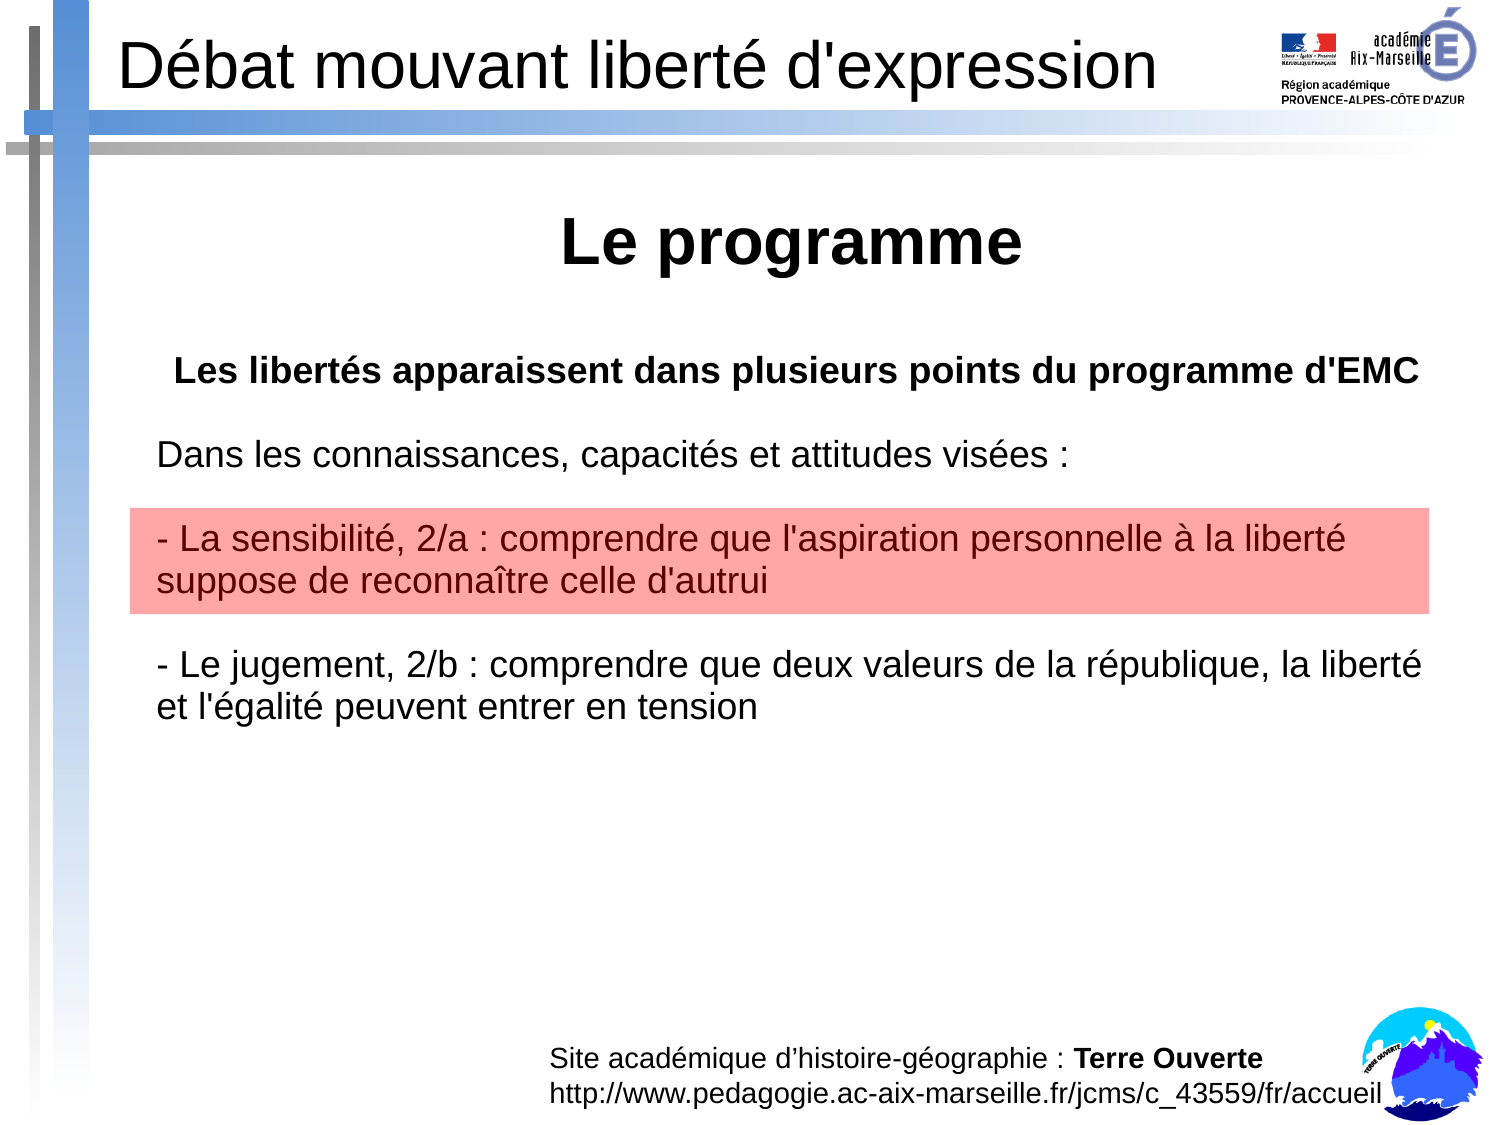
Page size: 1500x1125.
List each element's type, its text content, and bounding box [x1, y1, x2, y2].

text_box [129, 507, 1430, 615]
text_box Les libertés apparaissent dans plusieurs points du programme d'EMC Dans les connaissances, capacités et attitudes visées : - La sensibilité, 2/a : comprendre que l'aspiration personnelle à la liberté suppose de reconnaître celle d'autrui - Le jugement, 2/b : comprendre que deux valeurs de la république, la liberté et l'égalité peuvent entrer en tension [141, 342, 1453, 781]
text_box Le programme [100, 190, 1484, 286]
text_box Site académique d’histoire-géographie : Terre Ouverte http://www.pedagogie.ac-aix-marseille.fr/jcms/c_43559/fr/accueil [534, 1031, 1399, 1117]
picture [1269, 0, 1484, 114]
picture [1360, 1006, 1484, 1122]
text_box [5, 0, 1454, 1121]
text_box Débat mouvant liberté d'expression [102, 14, 1175, 110]
